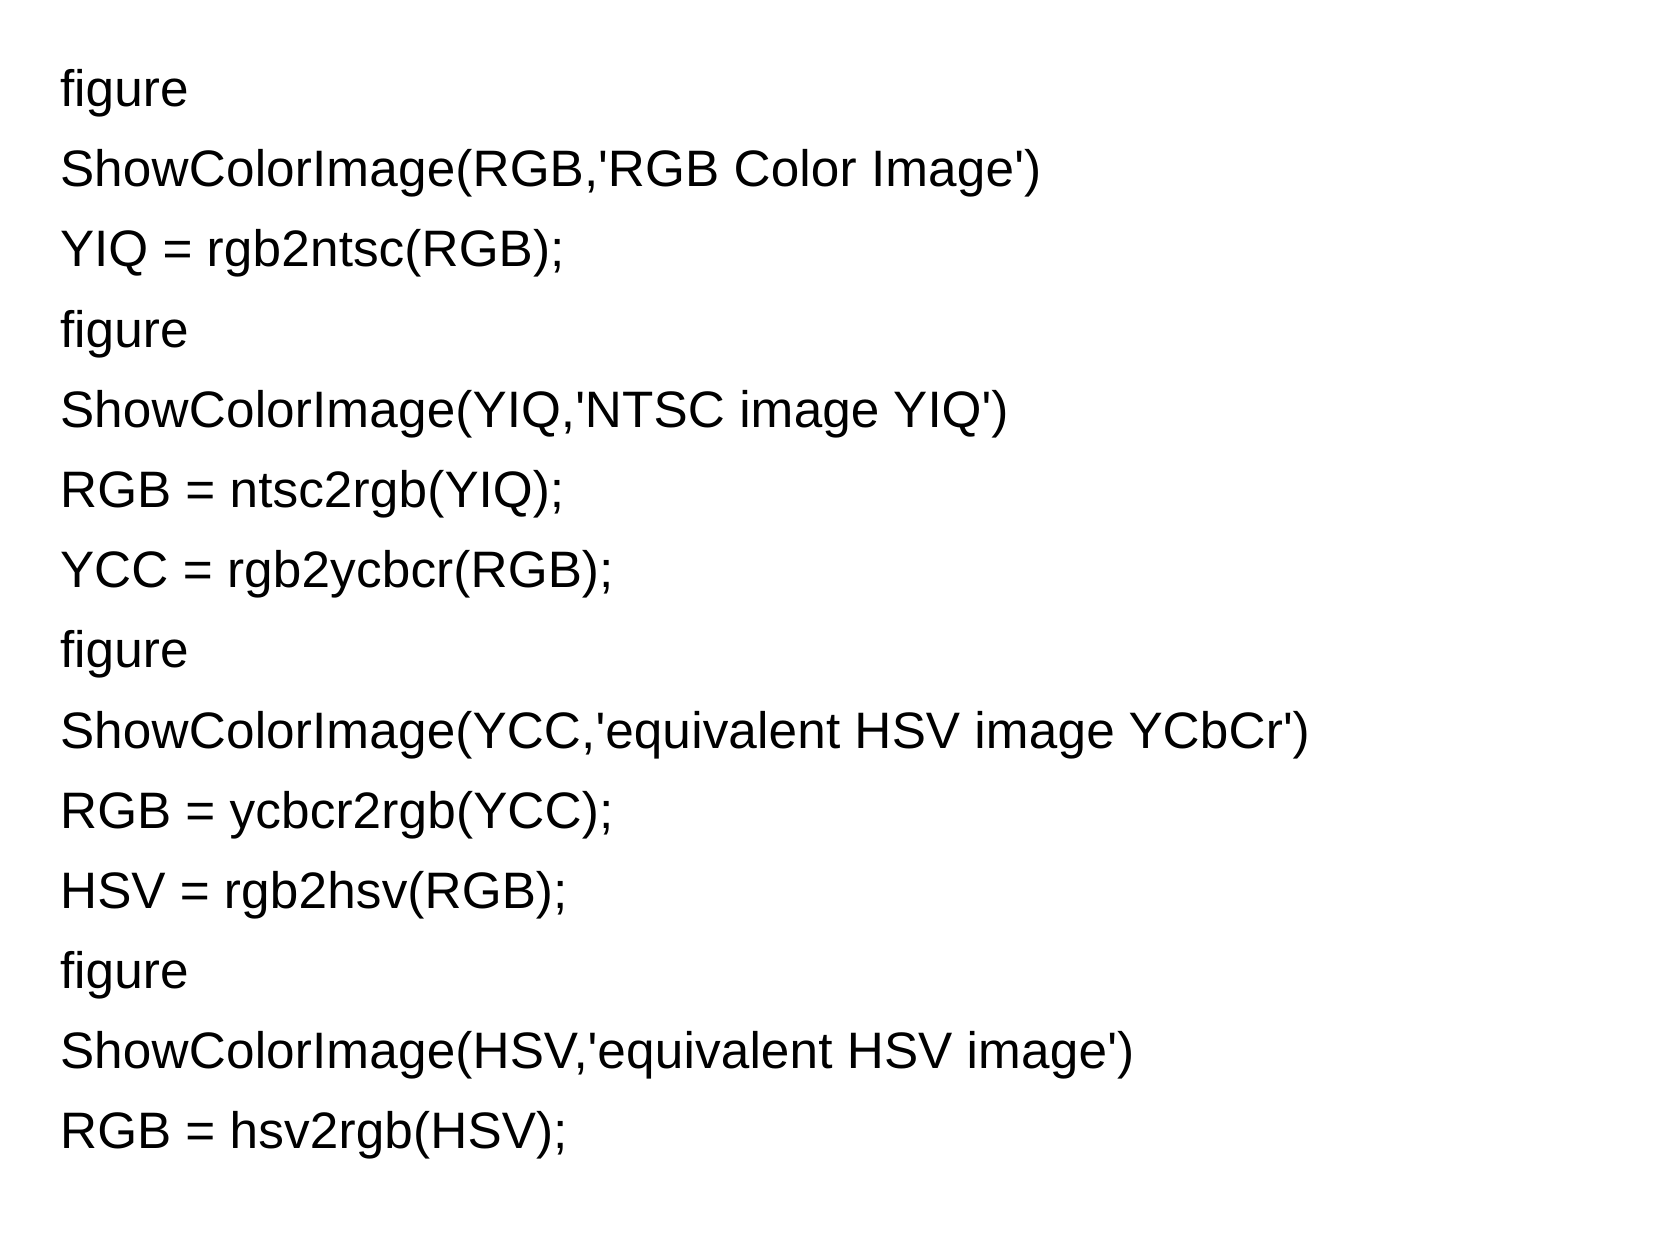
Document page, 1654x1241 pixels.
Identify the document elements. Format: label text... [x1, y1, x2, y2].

list figure ShowColorImage(RGB,'RGB Color Image') YIQ = rgb2ntsc(RGB); figure ShowColorImage(YIQ,'NTSC image YIQ') RGB = ntsc2rgb(YIQ); YCC = rgb2ycbcr(RGB); figure ShowColorImage(YCC,'equivalent HSV image YCbCr') RGB = ycbcr2rgb(YCC); HSV = rgb2hsv(RGB); figure ShowColorImage(HSV,'equivalent HSV image') RGB = hsv2rgb(HSV); [60, 60, 1606, 1171]
